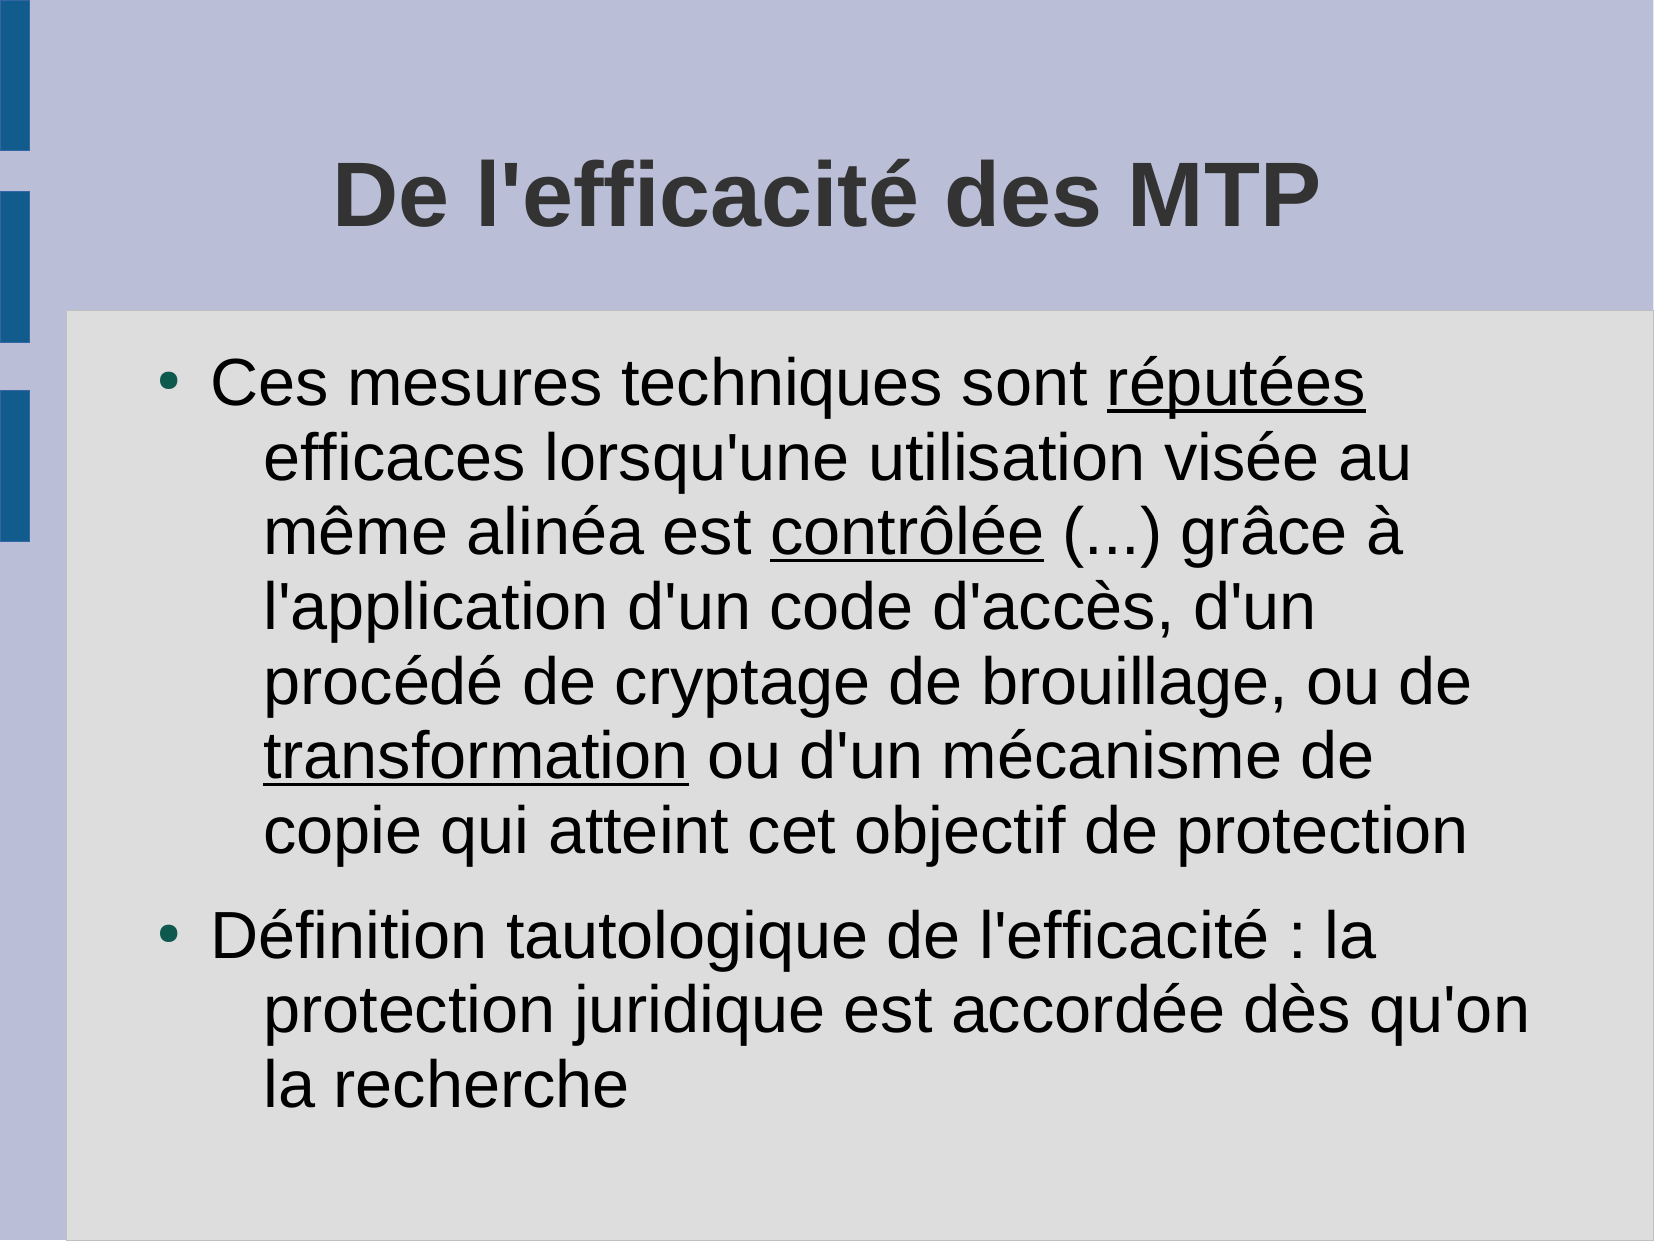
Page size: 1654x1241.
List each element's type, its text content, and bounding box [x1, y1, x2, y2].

title De l'efficacité des MTP [121, 91, 1534, 299]
list Ces mesures techniques sont réputées efficaces lorsqu'une utilisation visée au même alinéa est contrôlée (...) grâce à l'application d'un code d'accès, d'un procédé de cryptage de brouillage, ou de transformation ou d'un mécanisme de copie qui atteint cet objectif de protection Définition tautologique de l'efficacité : la protection juridique est accordée dès qu'on la recherche [121, 344, 1534, 1127]
